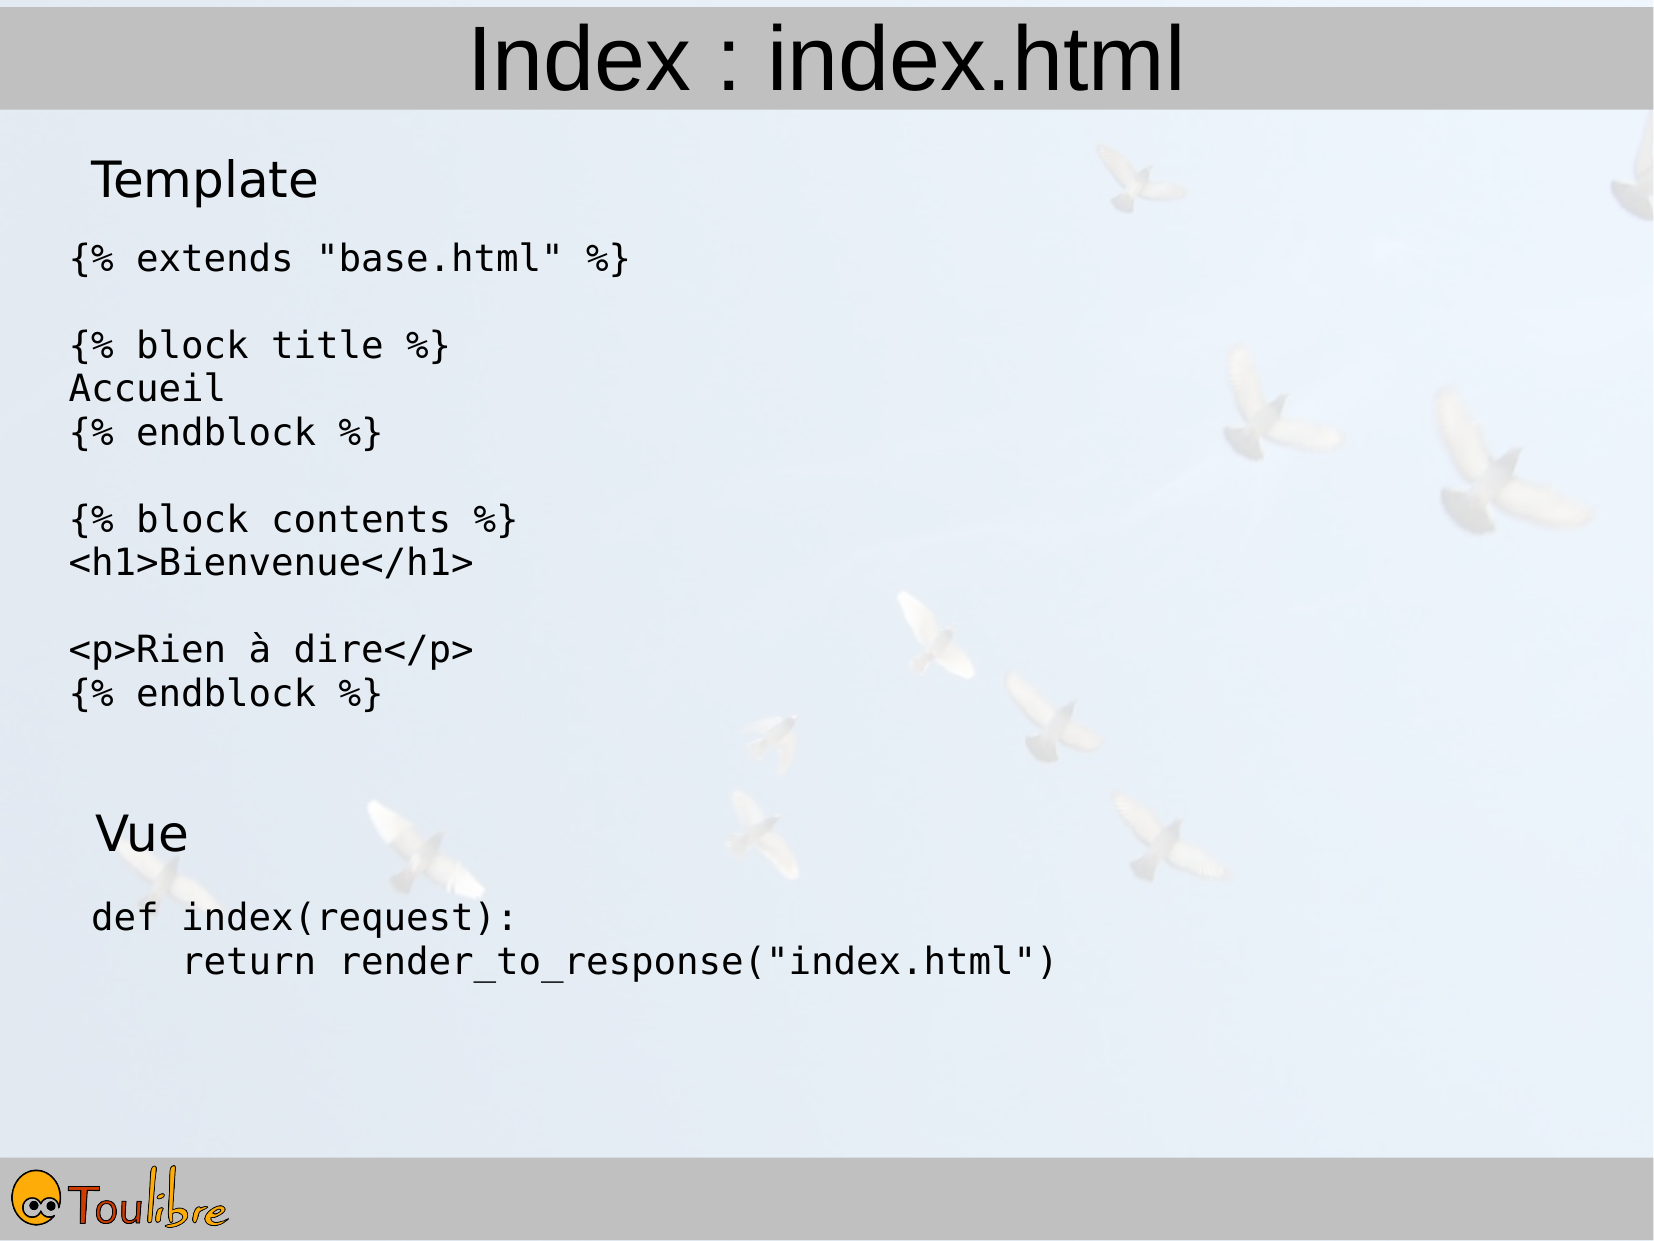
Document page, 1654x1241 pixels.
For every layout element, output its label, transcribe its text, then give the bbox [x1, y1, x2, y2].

text_box Vue [80, 797, 422, 871]
text_box Template [76, 143, 418, 217]
picture [11, 1165, 229, 1228]
text_box def index(request): return render_to_response("index.html") [76, 888, 1621, 991]
title Index : index.html [0, 7, 1654, 110]
text_box {% extends "base.html" %} {% block title %} Accueil {% endblock %} {% block contents %} <h1>Bienvenue</h1> <p>Rien à dire</p> {% endblock %} [53, 229, 1598, 723]
